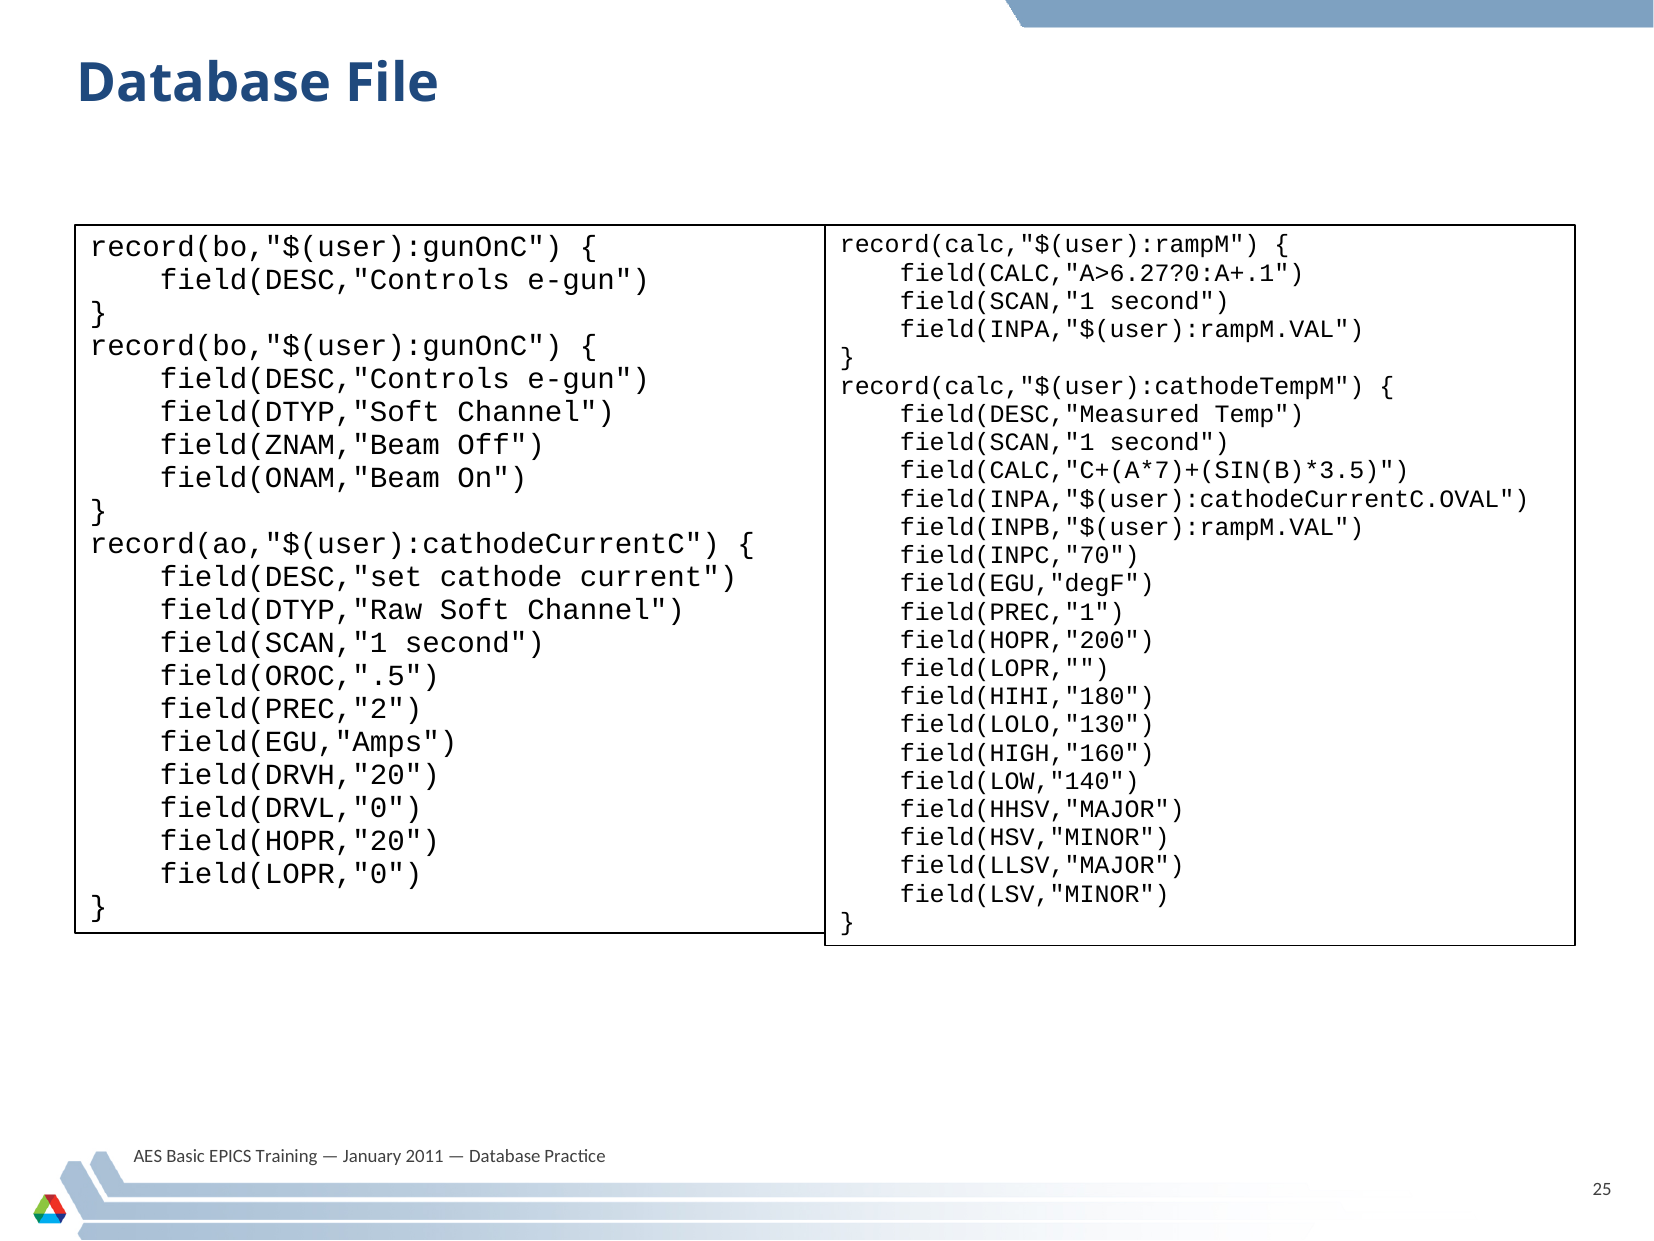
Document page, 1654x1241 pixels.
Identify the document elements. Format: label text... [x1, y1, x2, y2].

picture [0, 0, 1654, 29]
title Database File [61, 51, 1500, 123]
picture [0, 1143, 1654, 1240]
text_box record(bo,"$(user):gunOnC") { field(DESC,"Controls e-gun") } record(bo,"$(user):gunOnC") { field(DESC,"Controls e-gun") field(DTYP,"Soft Channel") field(ZNAM,"Beam Off") field(ONAM,"Beam On") } record(ao,"$(user):cathodeCurrentC") { field(DESC,"set cathode current") field(DTYP,"Raw Soft Channel") field(SCAN,"1 second") field(OROC,".5") field(PREC,"2") field(EGU,"Amps") field(DRVH,"20") field(DRVL,"0") field(HOPR,"20") field(LOPR,"0") } [75, 225, 825, 933]
text_box record(calc,"$(user):rampM") { field(CALC,"A>6.27?0:A+.1") field(SCAN,"1 second") field(INPA,"$(user):rampM.VAL") } record(calc,"$(user):cathodeTempM") { field(DESC,"Measured Temp") field(SCAN,"1 second") field(CALC,"C+(A*7)+(SIN(B)*3.5)") field(INPA,"$(user):cathodeCurrentC.OVAL") field(INPB,"$(user):rampM.VAL") field(INPC,"70") field(EGU,"degF") field(PREC,"1") field(HOPR,"200") field(LOPR,"") field(HIHI,"180") field(LOLO,"130") field(HIGH,"160") field(LOW,"140") field(HHSV,"MAJOR") field(HSV,"MINOR") field(LLSV,"MAJOR") field(LSV,"MINOR") } [825, 224, 1576, 946]
